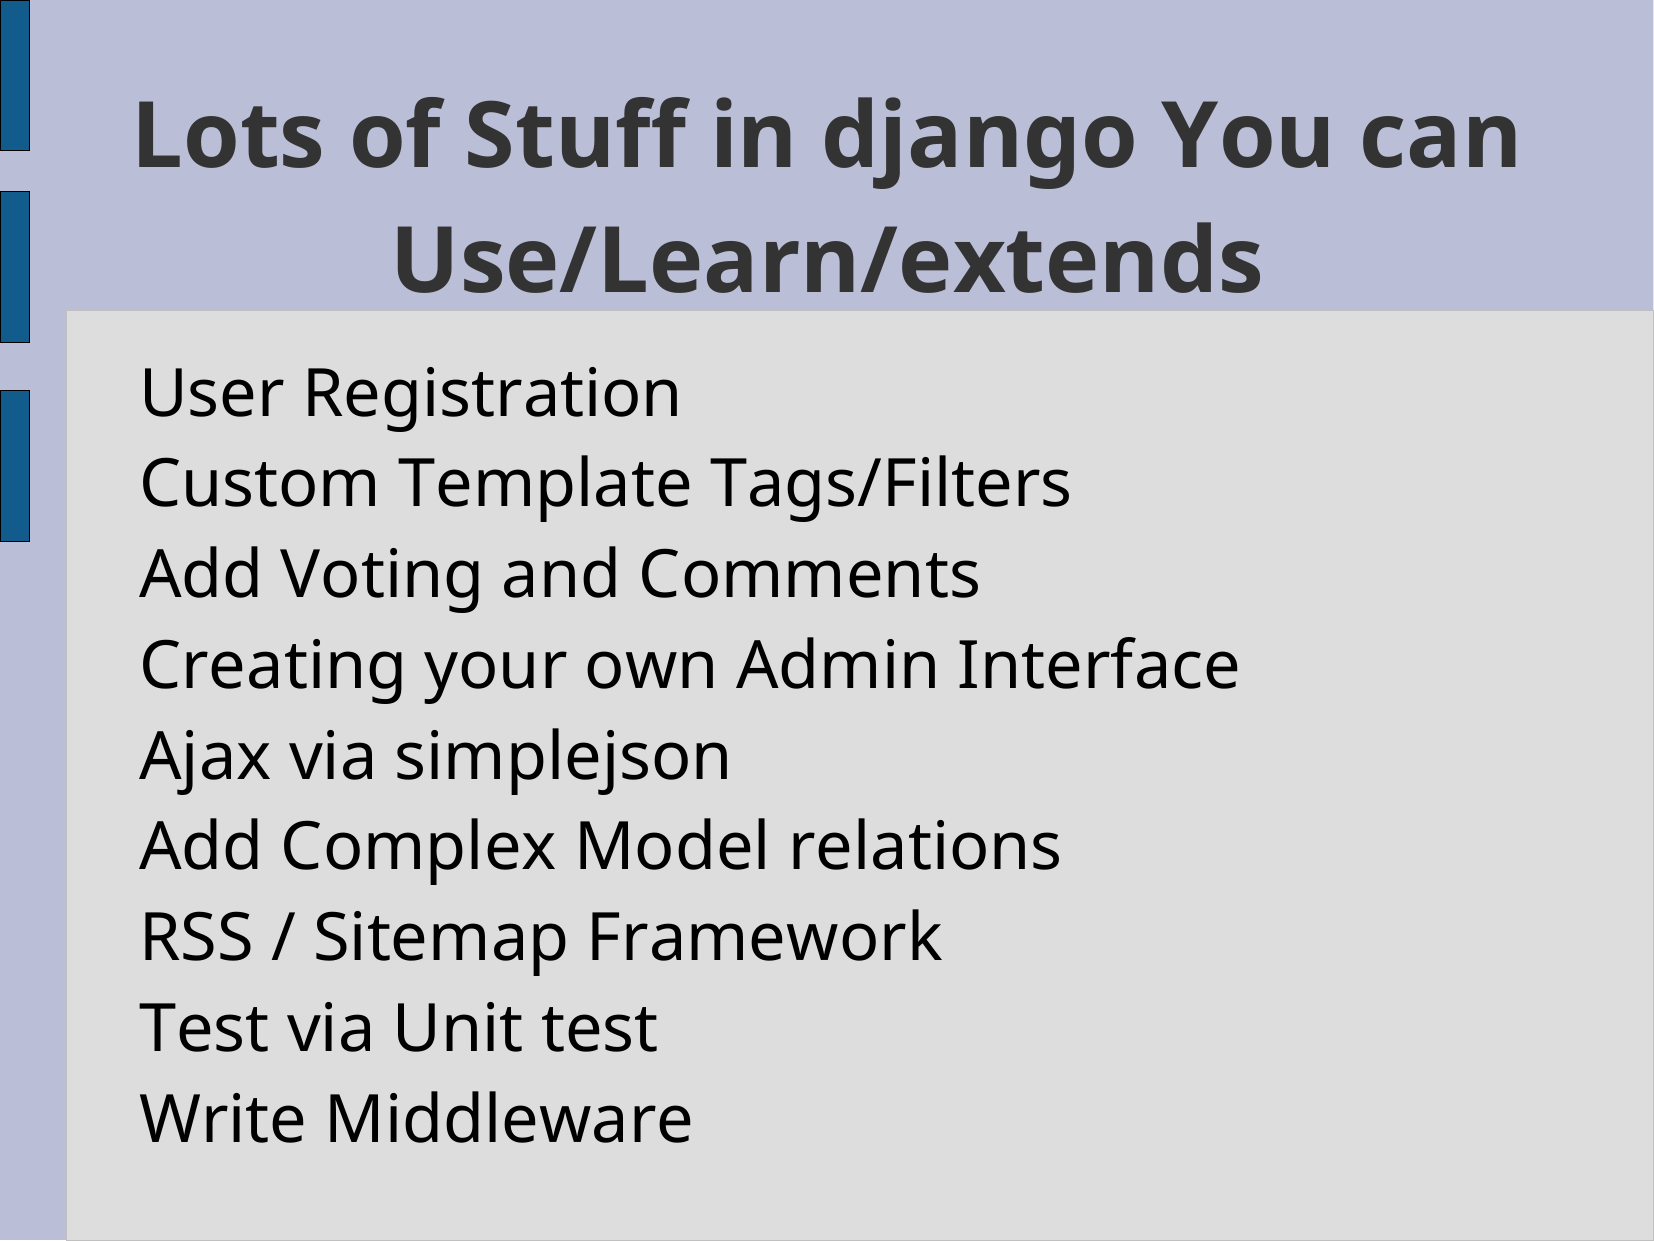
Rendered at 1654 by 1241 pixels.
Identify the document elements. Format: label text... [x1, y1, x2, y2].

list User Registration Custom Template Tags/Filters Add Voting and Comments Creating your own Admin Interface Ajax via simplejson Add Complex Model relations RSS / Sitemap Framework Test via Unit test Write Middleware [121, 344, 1534, 1112]
title Lots of Stuff in django You can Use/Learn/extends [121, 84, 1534, 305]
